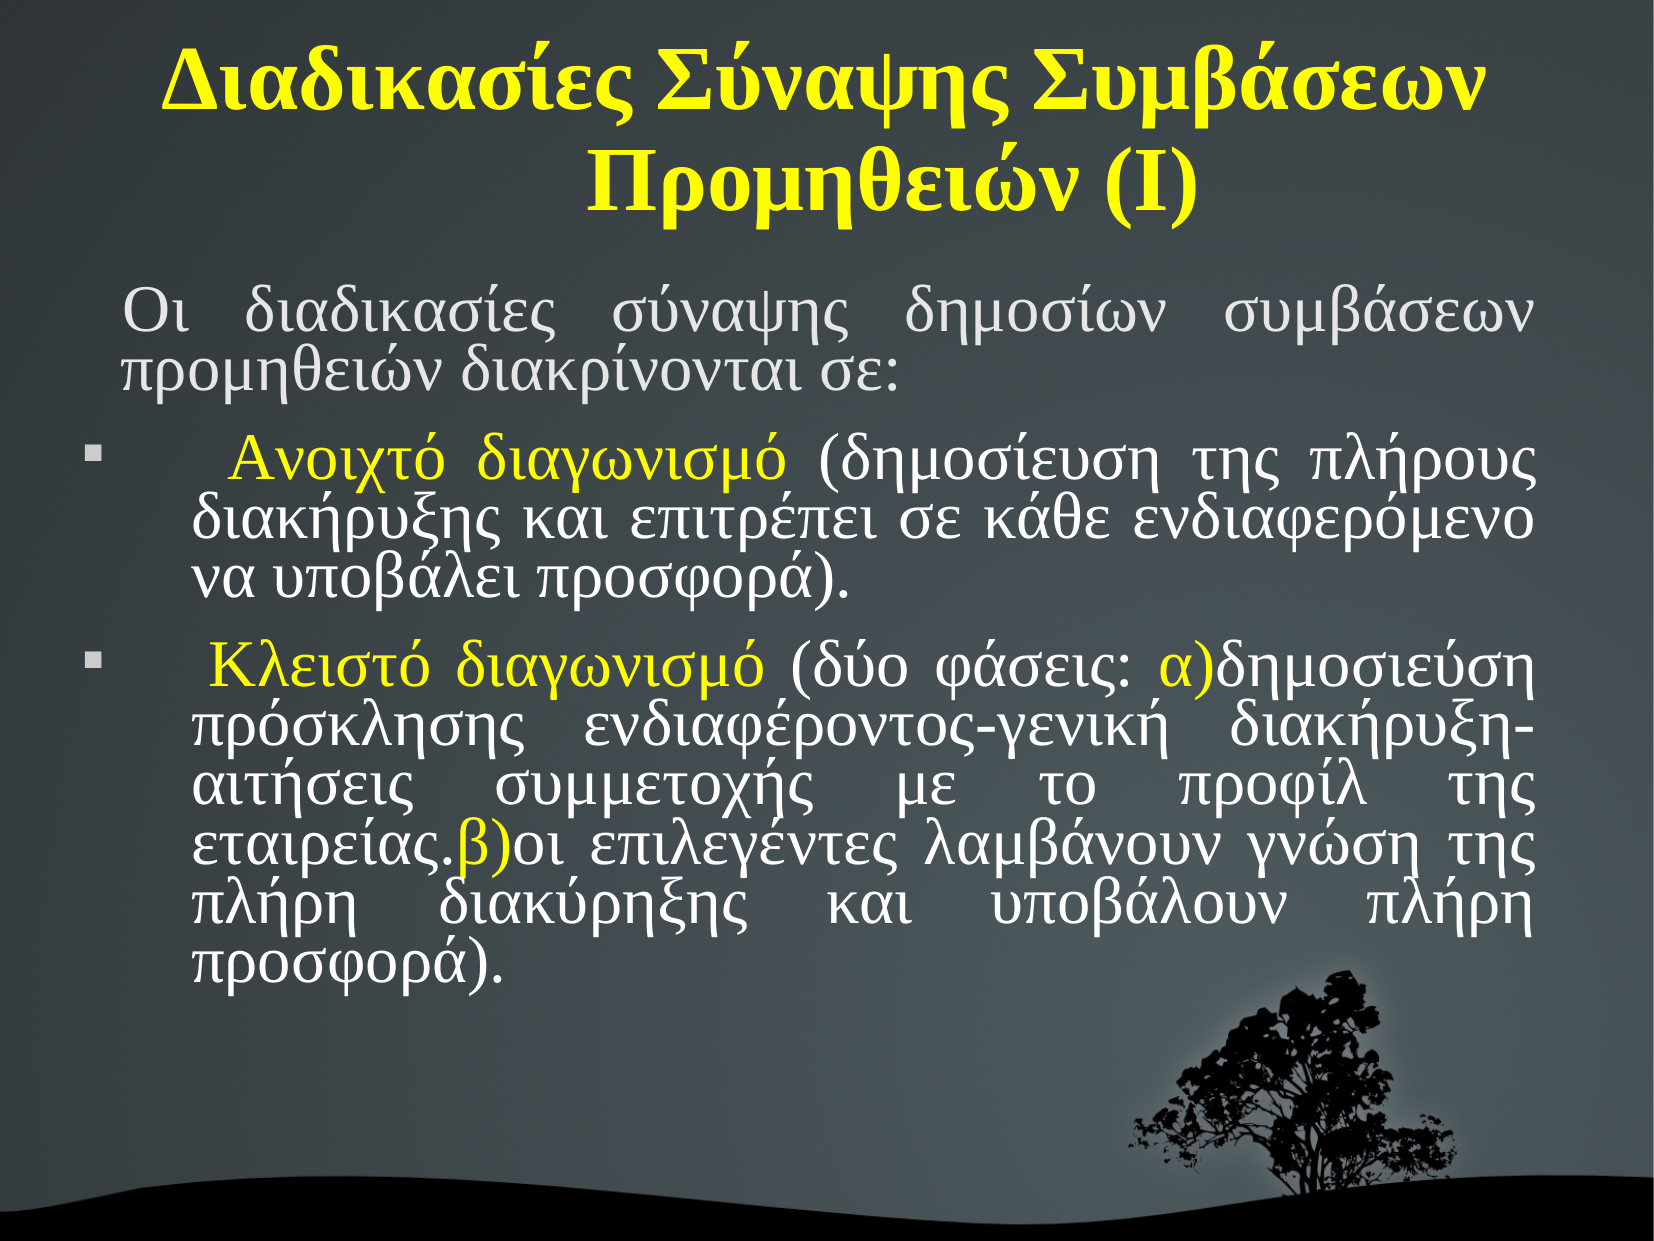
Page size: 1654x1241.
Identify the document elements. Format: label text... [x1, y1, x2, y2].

list Οι διαδικασίες σύναψης δημοσίων συμβάσεων προμηθειών διακρίνονται σε: Ανοιχτό διαγωνισμό (δημοσίευση της πλήρους διακήρυξης και επιτρέπει σε κάθε ενδιαφερόμενο να υποβάλει προσφορά). Κλειστό διαγωνισμό (δύο φάσεις: α)δημοσιεύση πρόσκλησης ενδιαφέροντος-γενική διακήρυξη- αιτήσεις συμμετοχής με το προφίλ της εταιρείας.β)οι επιλεγέντες λαμβάνουν γνώση της πλήρη διακύρηξης και υποβάλουν πλήρη προσφορά). [49, 283, 1538, 1088]
picture [0, 0, 1654, 1241]
title Διαδικασίες Σύναψης Συμβάσεων Προμηθειών (Ι) [37, 27, 1613, 231]
